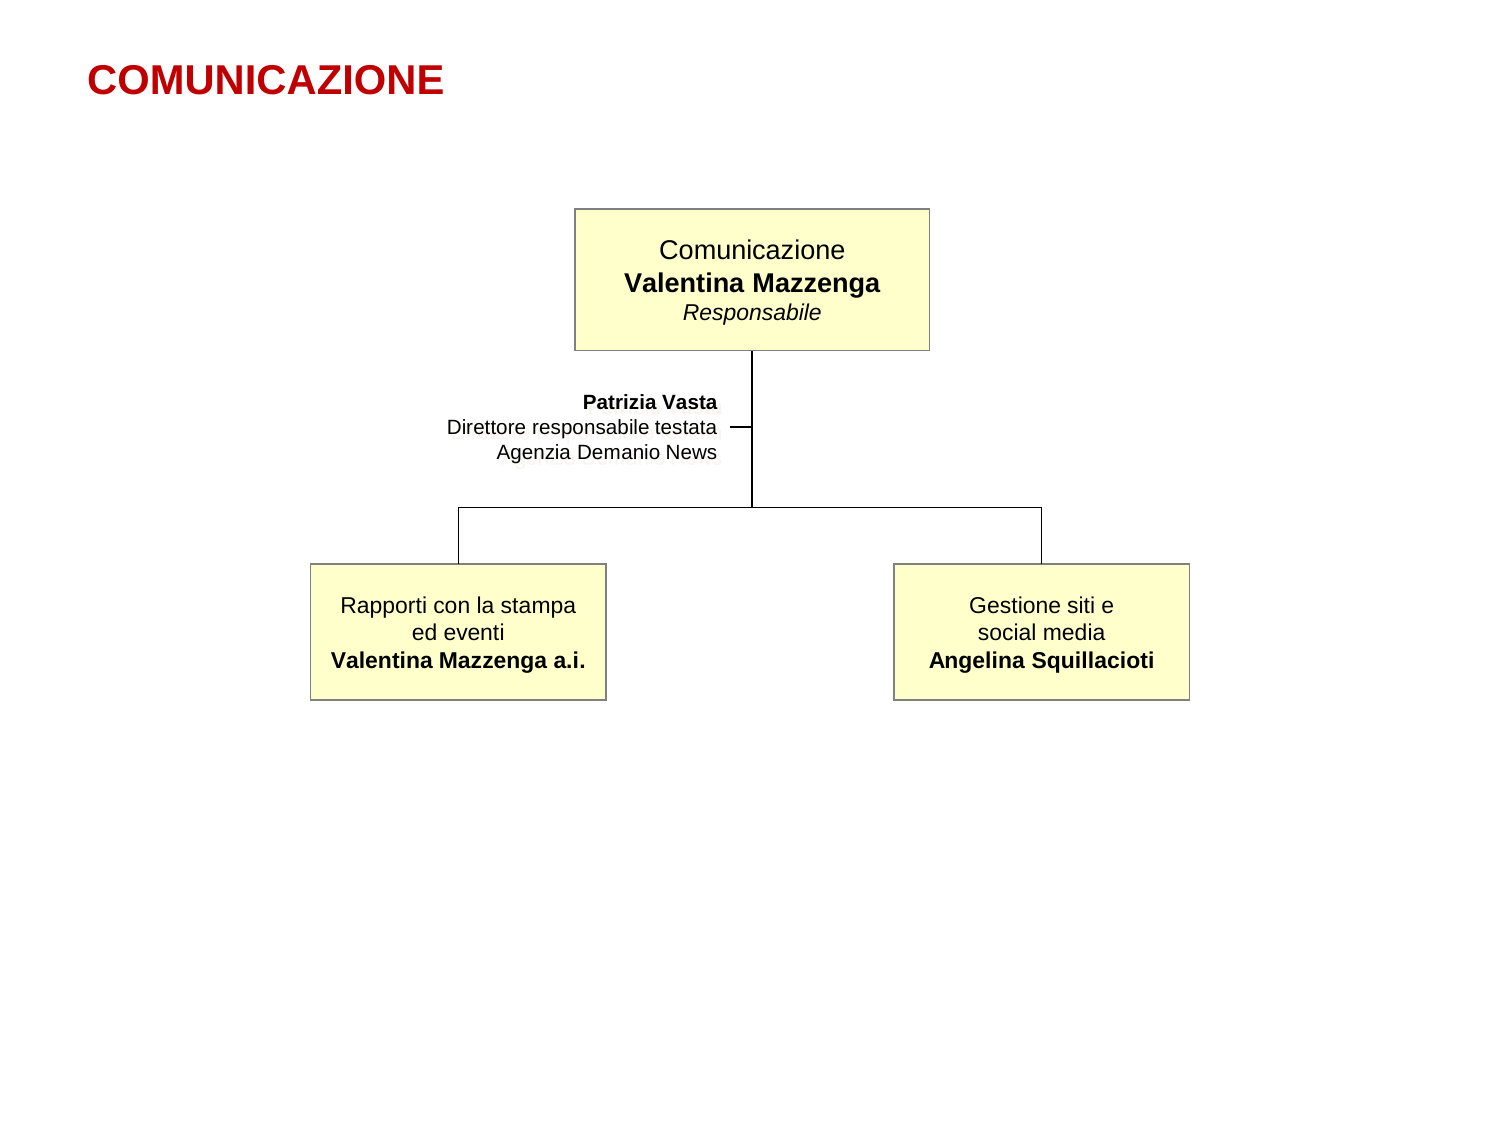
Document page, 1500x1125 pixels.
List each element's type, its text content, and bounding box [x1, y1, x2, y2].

title COMUNICAZIONE [72, 45, 1462, 128]
picture [309, 208, 1190, 701]
